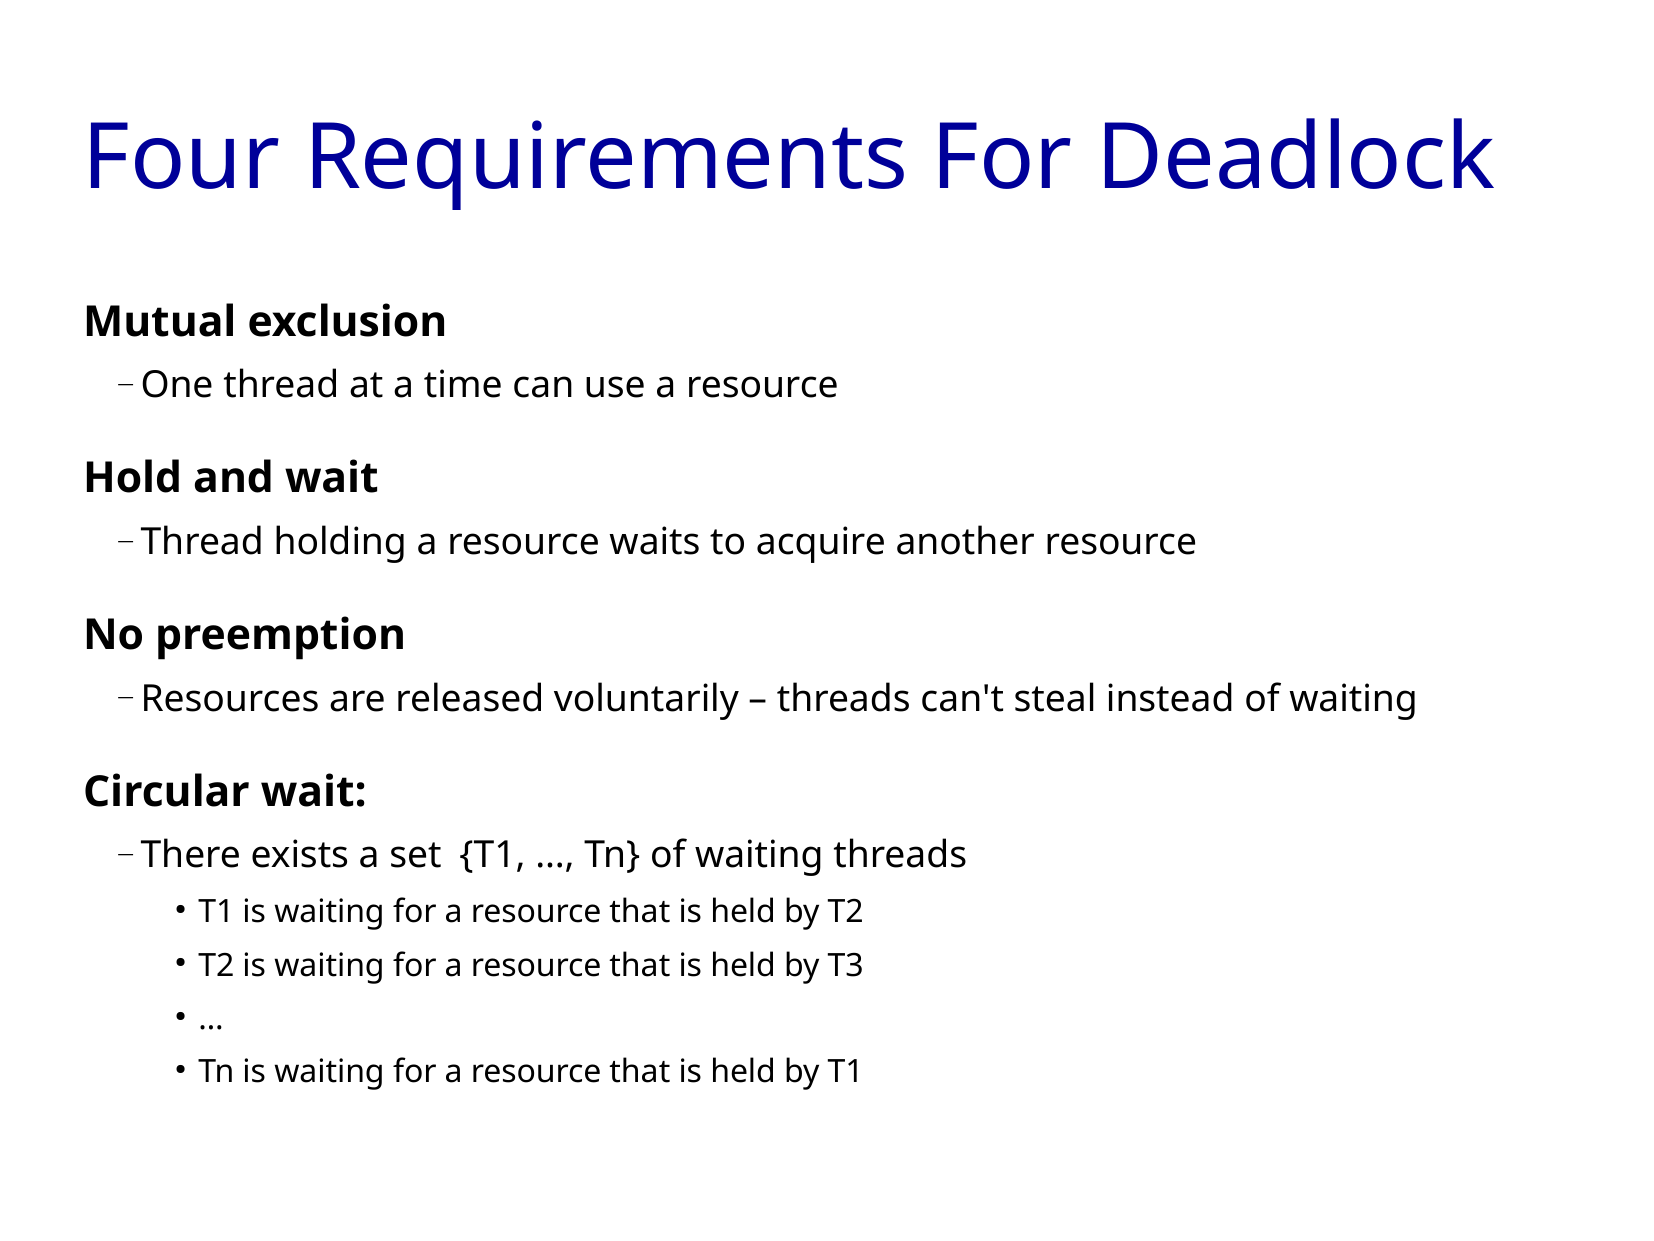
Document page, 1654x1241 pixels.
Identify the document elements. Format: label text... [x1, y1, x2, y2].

title Four Requirements For Deadlock [82, 49, 1571, 257]
list Mutual exclusion One thread at a time can use a resource Hold and wait Thread holding a resource waits to acquire another resource No preemption Resources are released voluntarily – threads can't steal instead of waiting Circular wait: There exists a set {T1, …, Tn} of waiting threads T1 is waiting for a resource that is held by T2 T2 is waiting for a resource that is held by T3 … Tn is waiting for a resource that is held by T1 [60, 290, 1571, 1096]
